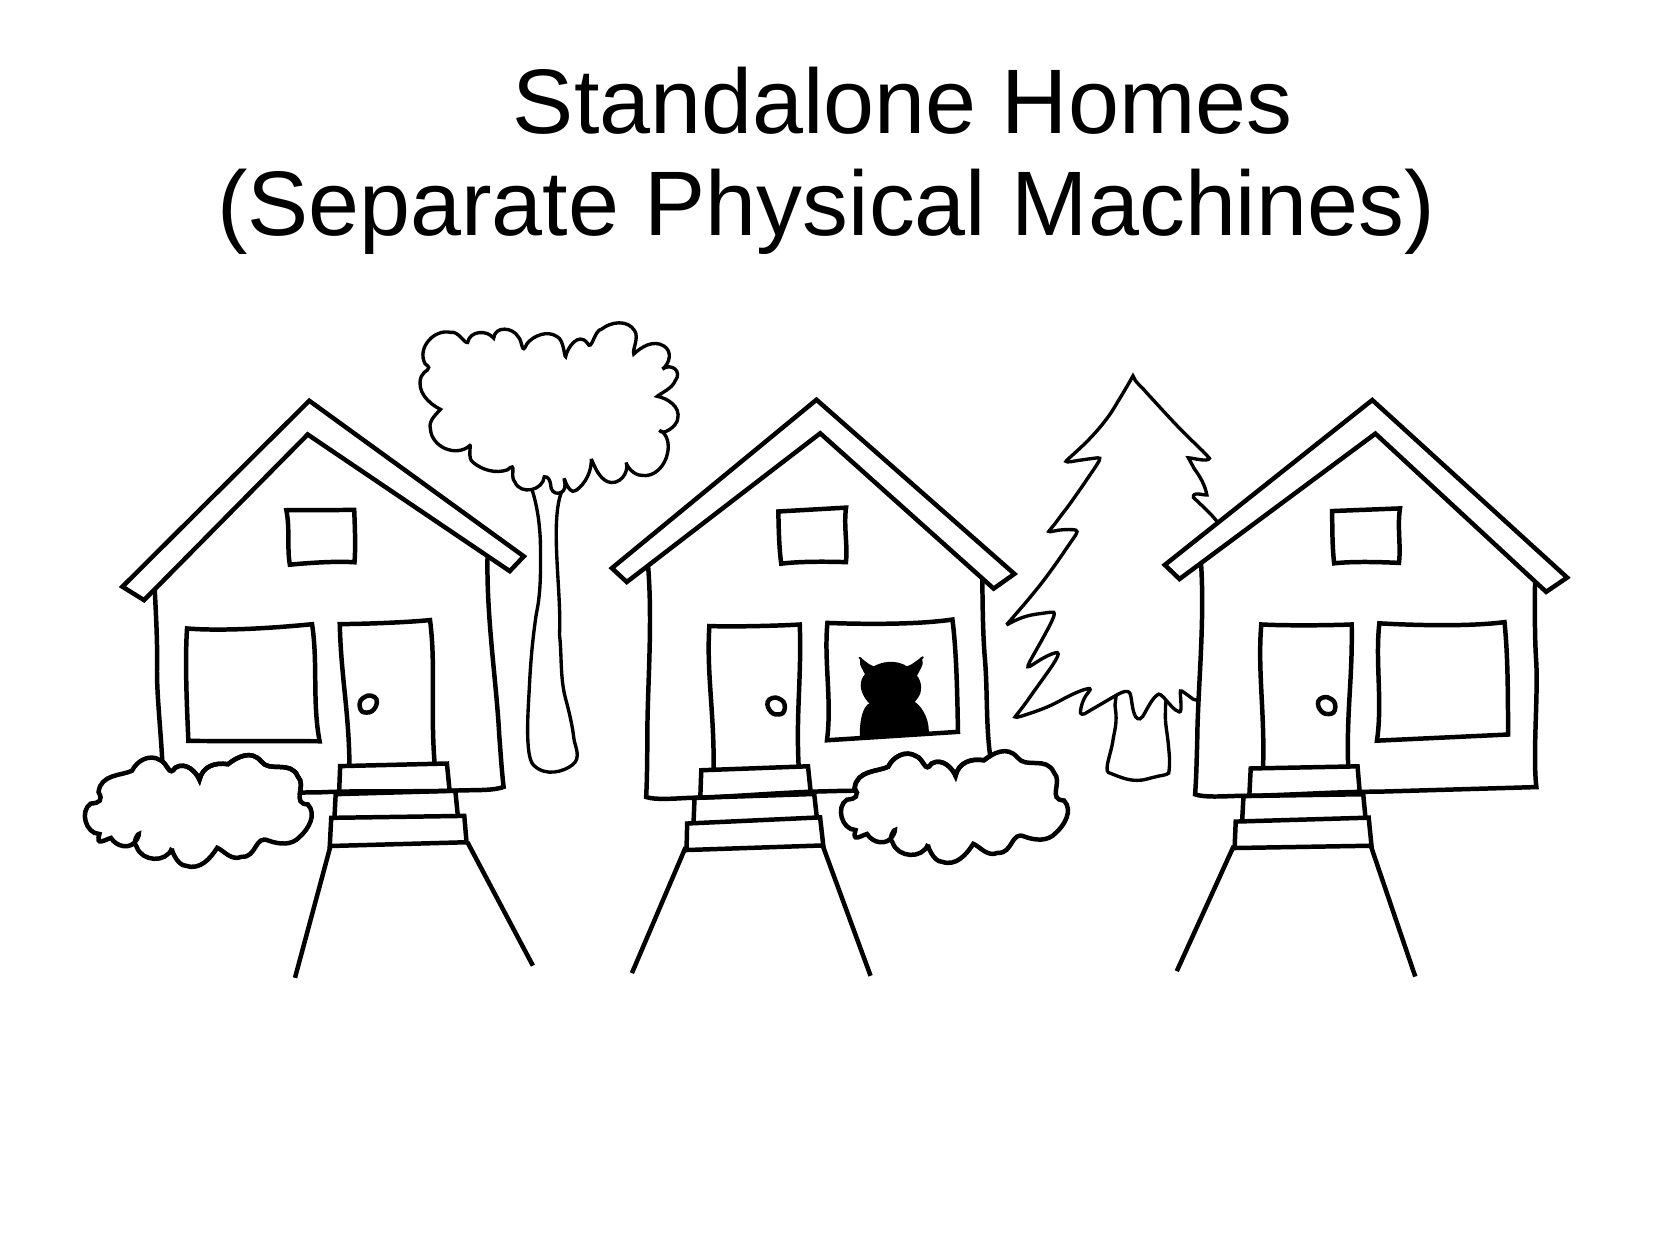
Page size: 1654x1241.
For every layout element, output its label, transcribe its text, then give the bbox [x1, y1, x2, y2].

picture [82, 321, 1571, 979]
title Standalone Homes (Separate Physical Machines) [82, 49, 1571, 257]
